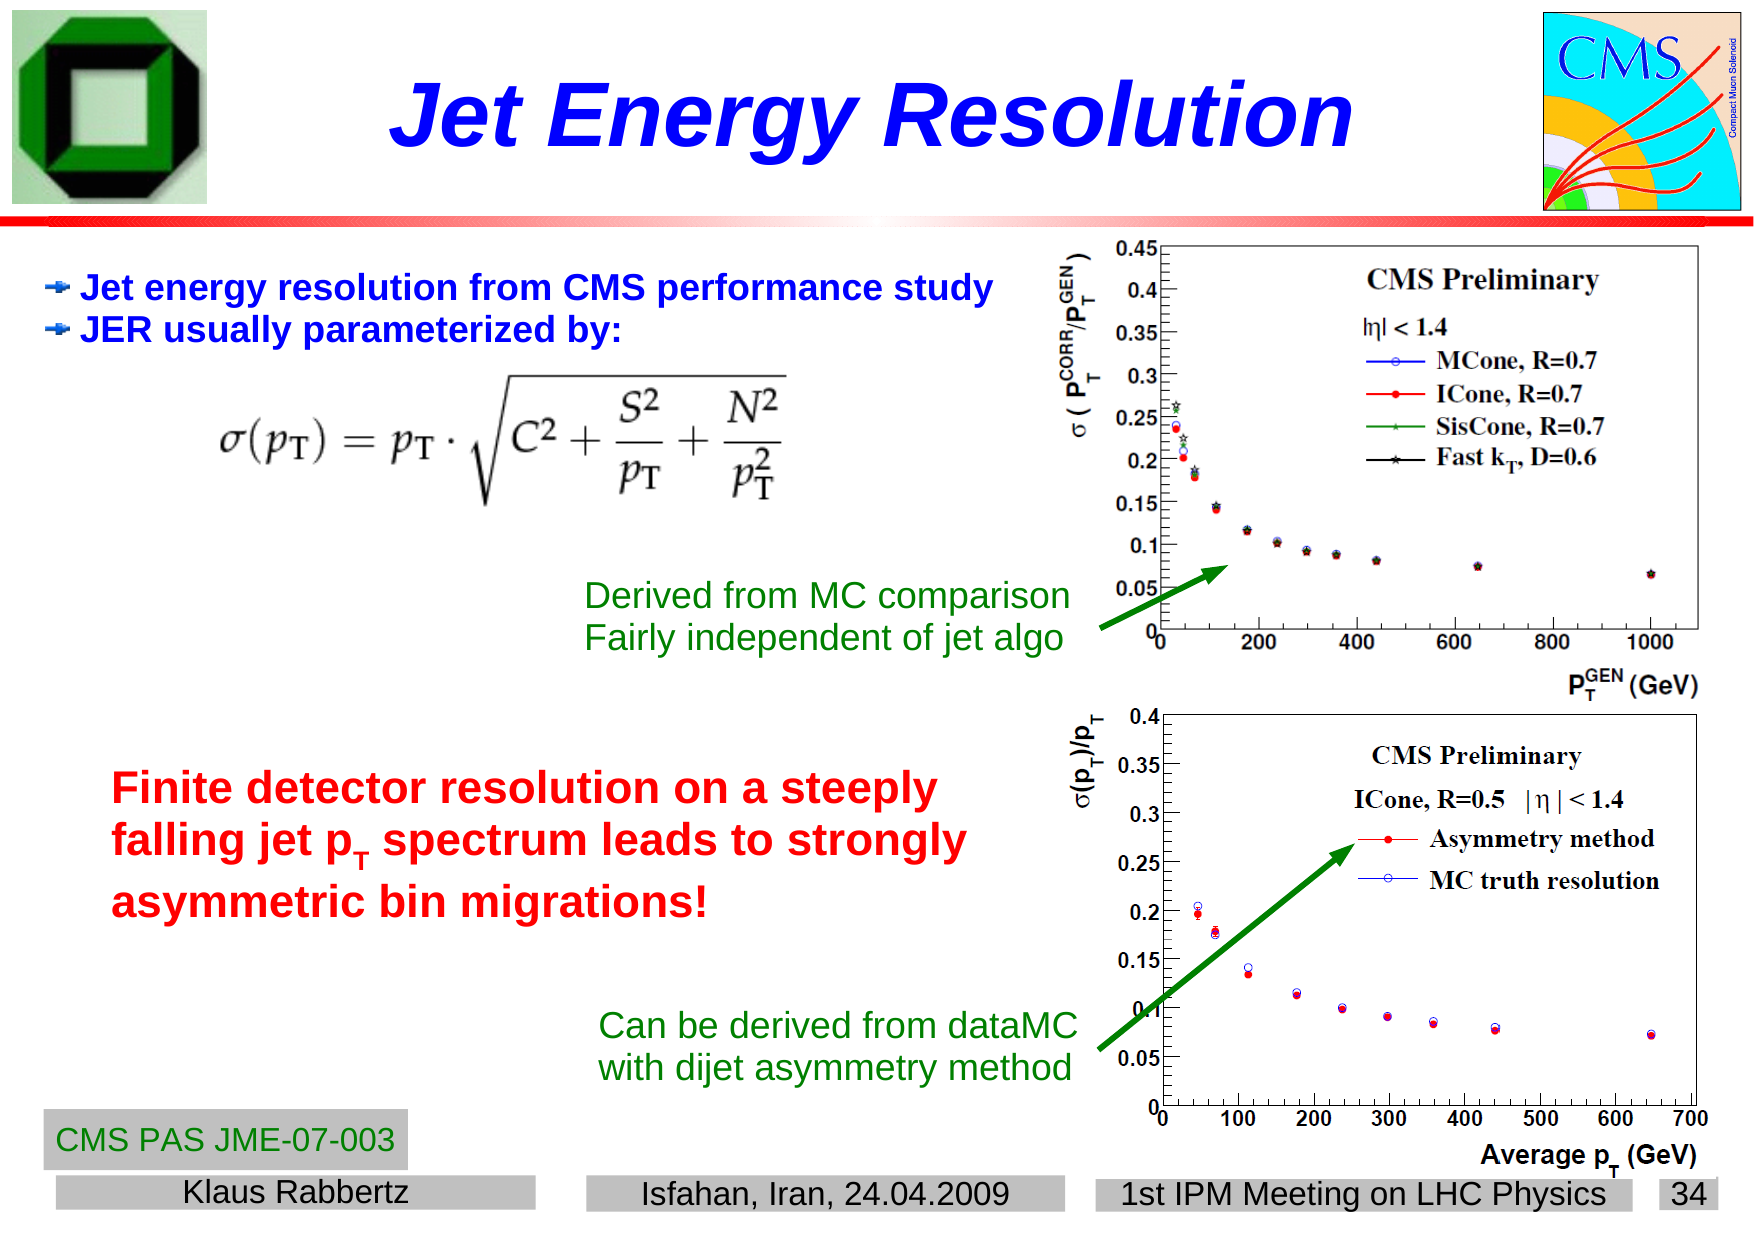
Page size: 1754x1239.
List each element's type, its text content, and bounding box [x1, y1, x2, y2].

list Finite detector resolution on a steeply falling jet pT spectrum leads to strongly asymmetric bin migrations! [28, 762, 1017, 931]
picture [1058, 235, 1716, 1179]
picture [12, 10, 207, 204]
text_box CMS PAS JME-07-003 [43, 1109, 408, 1171]
text_box Jet energy resolution from CMS performance study JER usually parameterized by: [34, 254, 1006, 416]
picture [207, 416, 799, 526]
text_box Derived from MC comparison Fairly independent of jet algo [572, 562, 1086, 671]
text_box Can be derived from dataMC with dijet asymmetry method [586, 992, 1100, 1101]
title Jet Energy Resolution [220, 16, 1525, 213]
picture [1542, 11, 1742, 211]
